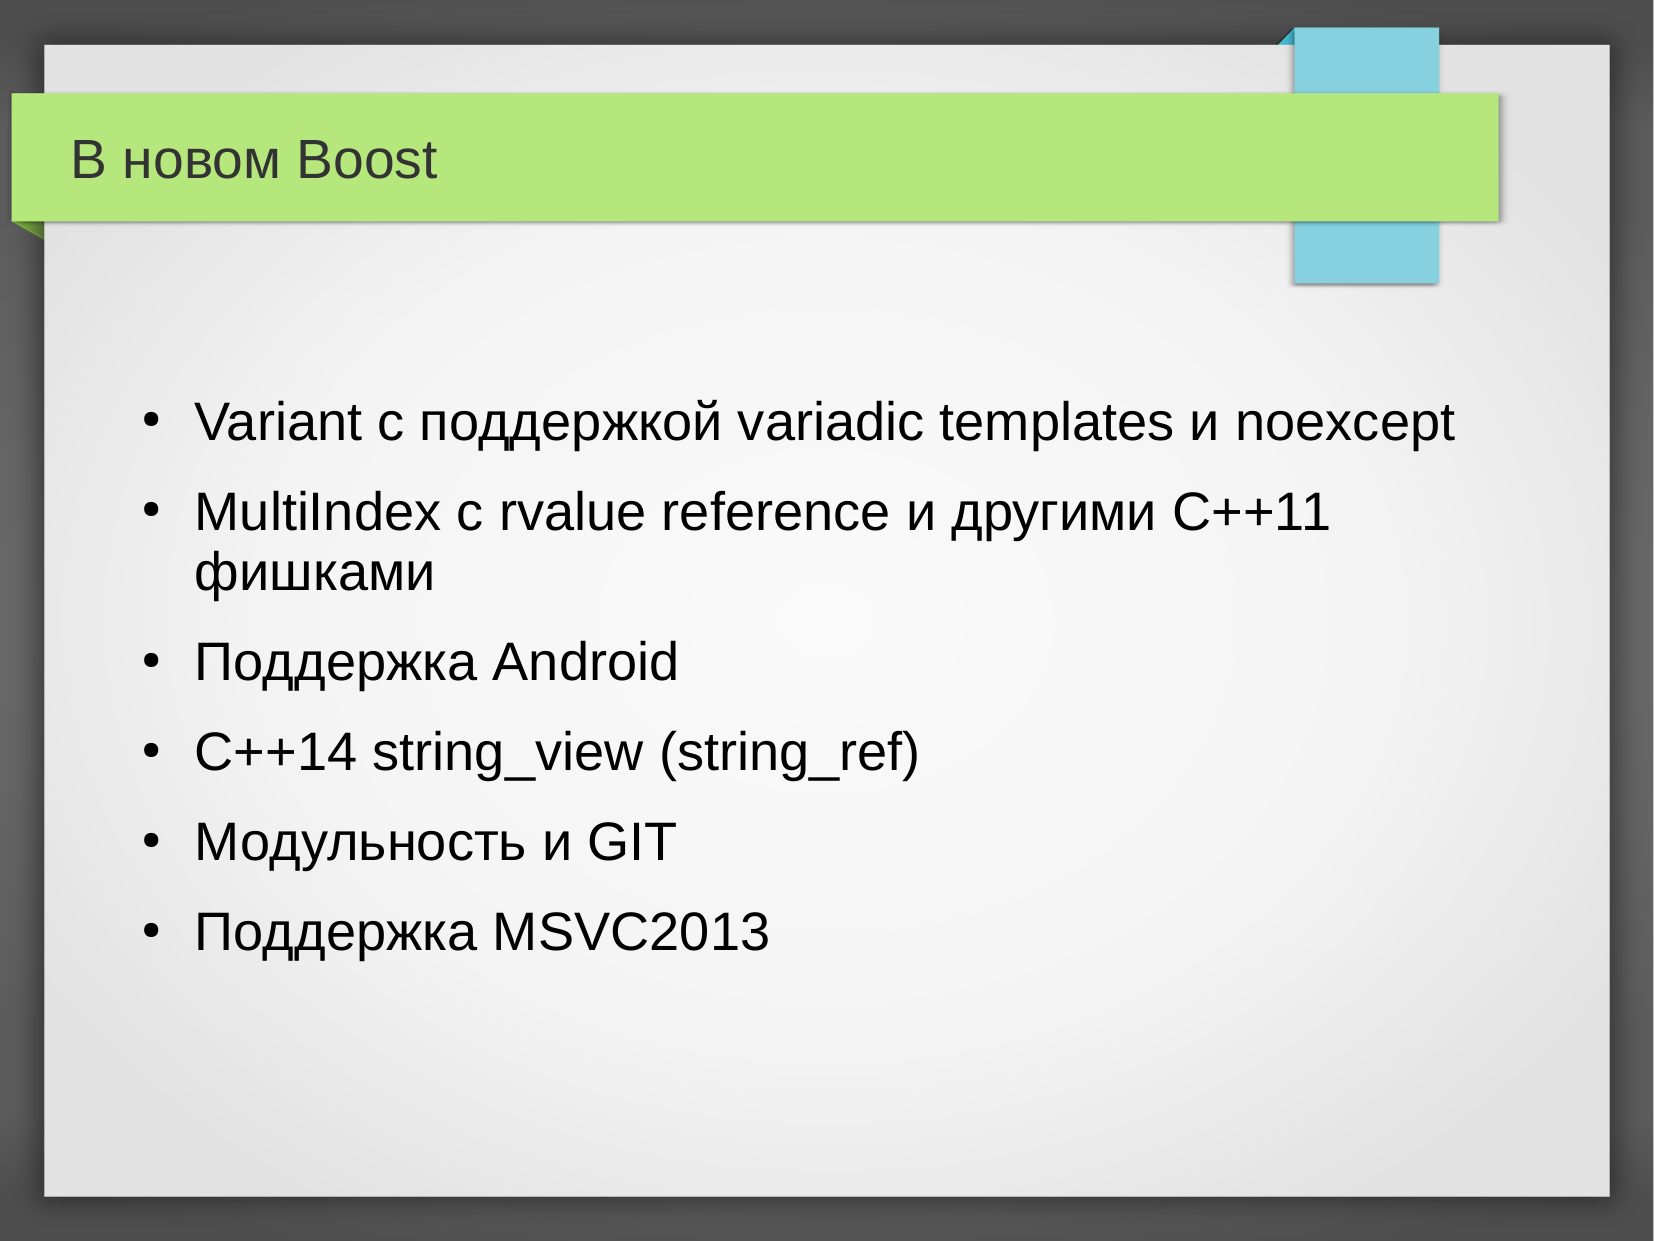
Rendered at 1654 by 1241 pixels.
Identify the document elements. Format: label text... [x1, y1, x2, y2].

title В новом Boost [70, 106, 1229, 213]
picture [0, 0, 1654, 1241]
list Variant с поддержкой variadic templates и noexcept MultiIndex c rvalue reference и другими С++11 фишками Поддержка Android С++14 string_view (string_ref) Модульность и GIT Поддержка MSVC2013 [124, 390, 1580, 1111]
